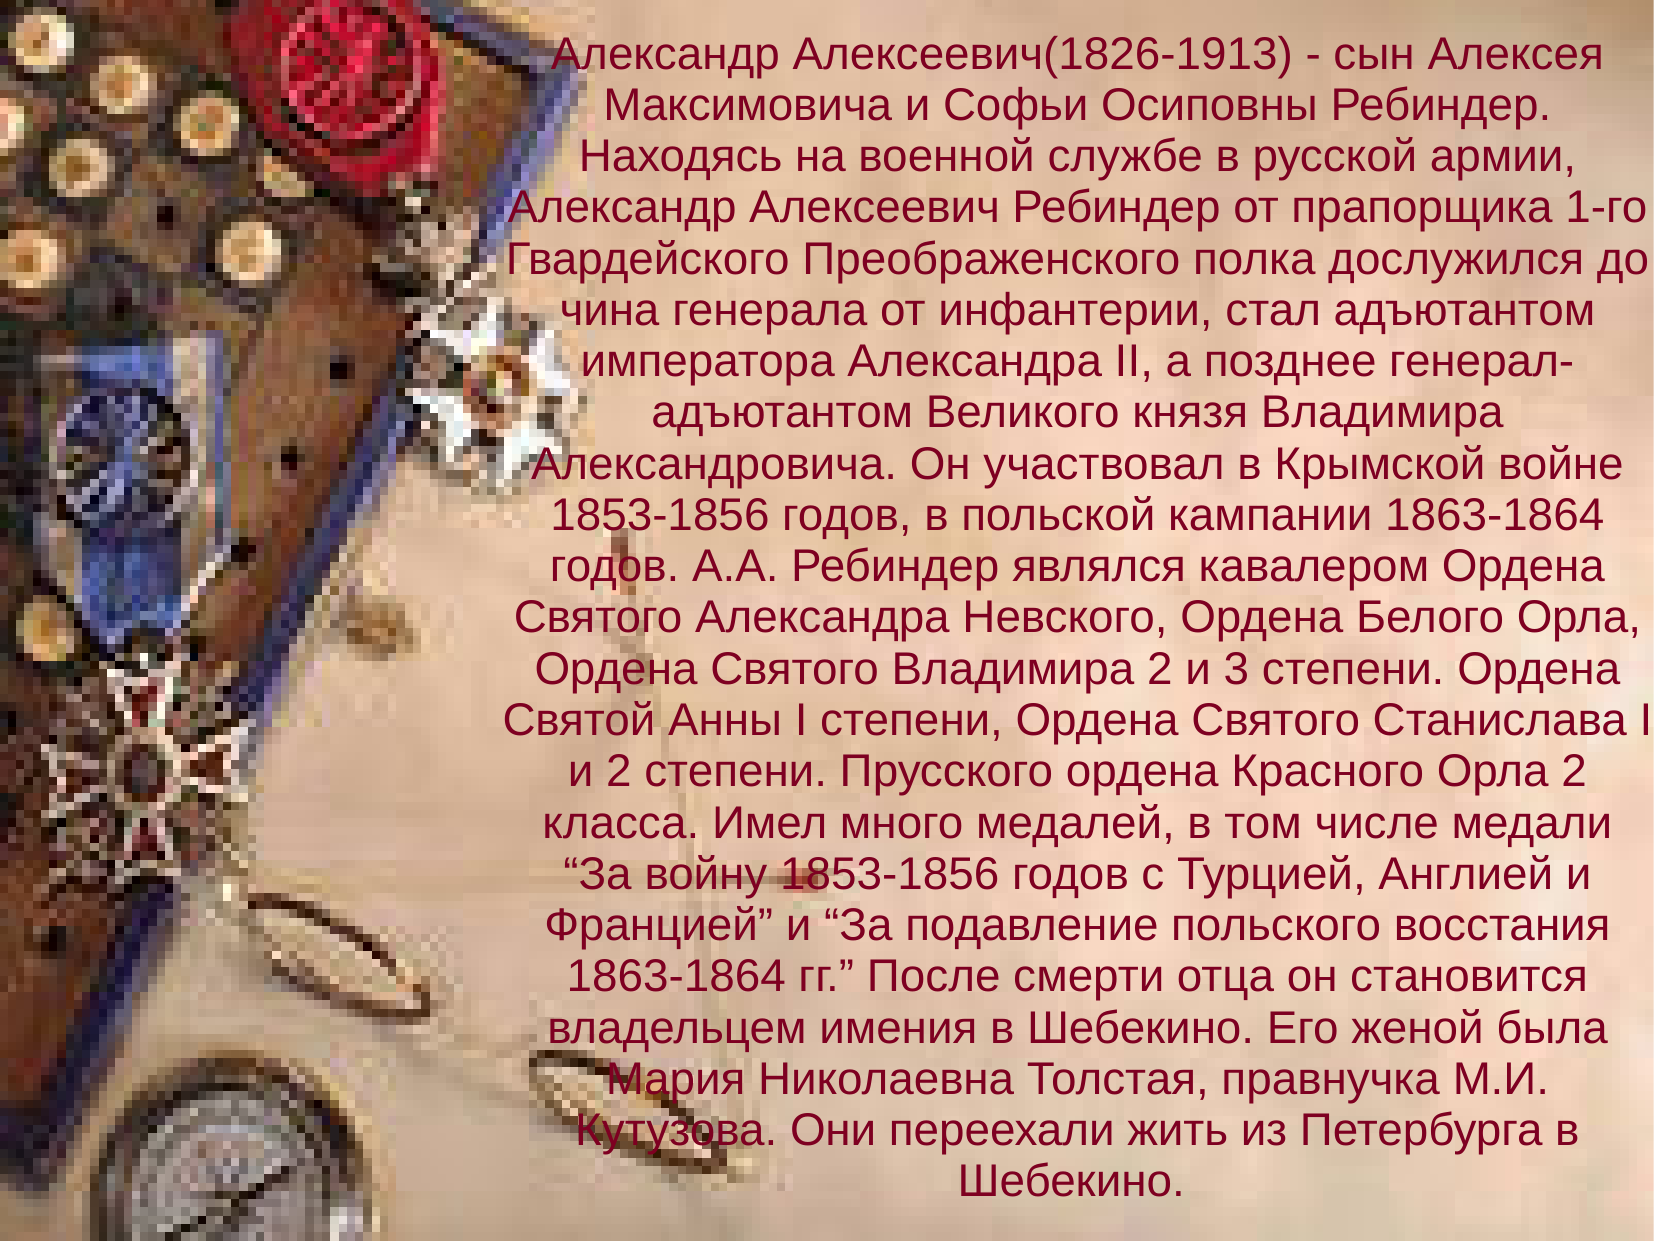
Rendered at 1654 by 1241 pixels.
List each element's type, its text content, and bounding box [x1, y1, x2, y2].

picture [0, 0, 1654, 1241]
title [82, 49, 501, 257]
subtitle Александр Алексеевич(1826-1913) - сын Алексея Максимовича и Софьи Осиповны Ребиндер. Находясь на военной службе в русской армии, Александр Алексеевич Ребиндер от прапорщика 1-го Гвардейского Преображенского полка дослужился до чина генерала от инфантерии, стал адъютантом императора Александра II, а позднее генерал-адъютантом Великого князя Владимира Александровича. Он участвовал в Крымской войне 1853-1856 годов, в польской кампании 1863-1864 годов. А.А. Ребиндер являлся кавалером Ордена Святого Александра Невского, Ордена Белого Орла, Ордена Святого Владимира 2 и 3 степени. Ордена Святой Анны I степени, Ордена Святого Станислава I и 2 степени. Прусского ордена Красного Орла 2 класса. Имел много медалей, в том числе медали “За войну 1853-1856 годов с Турцией, Англией и Францией” и “За подавление польского восстания 1863-1864 гг.” После смерти отца он становится владельцем имения в Шебекино. Его женой была Мария Николаевна Толстая, правнучка М.И. Кутузова. Они переехали жить из Петербурга в Шебекино. [501, 0, 1654, 1228]
